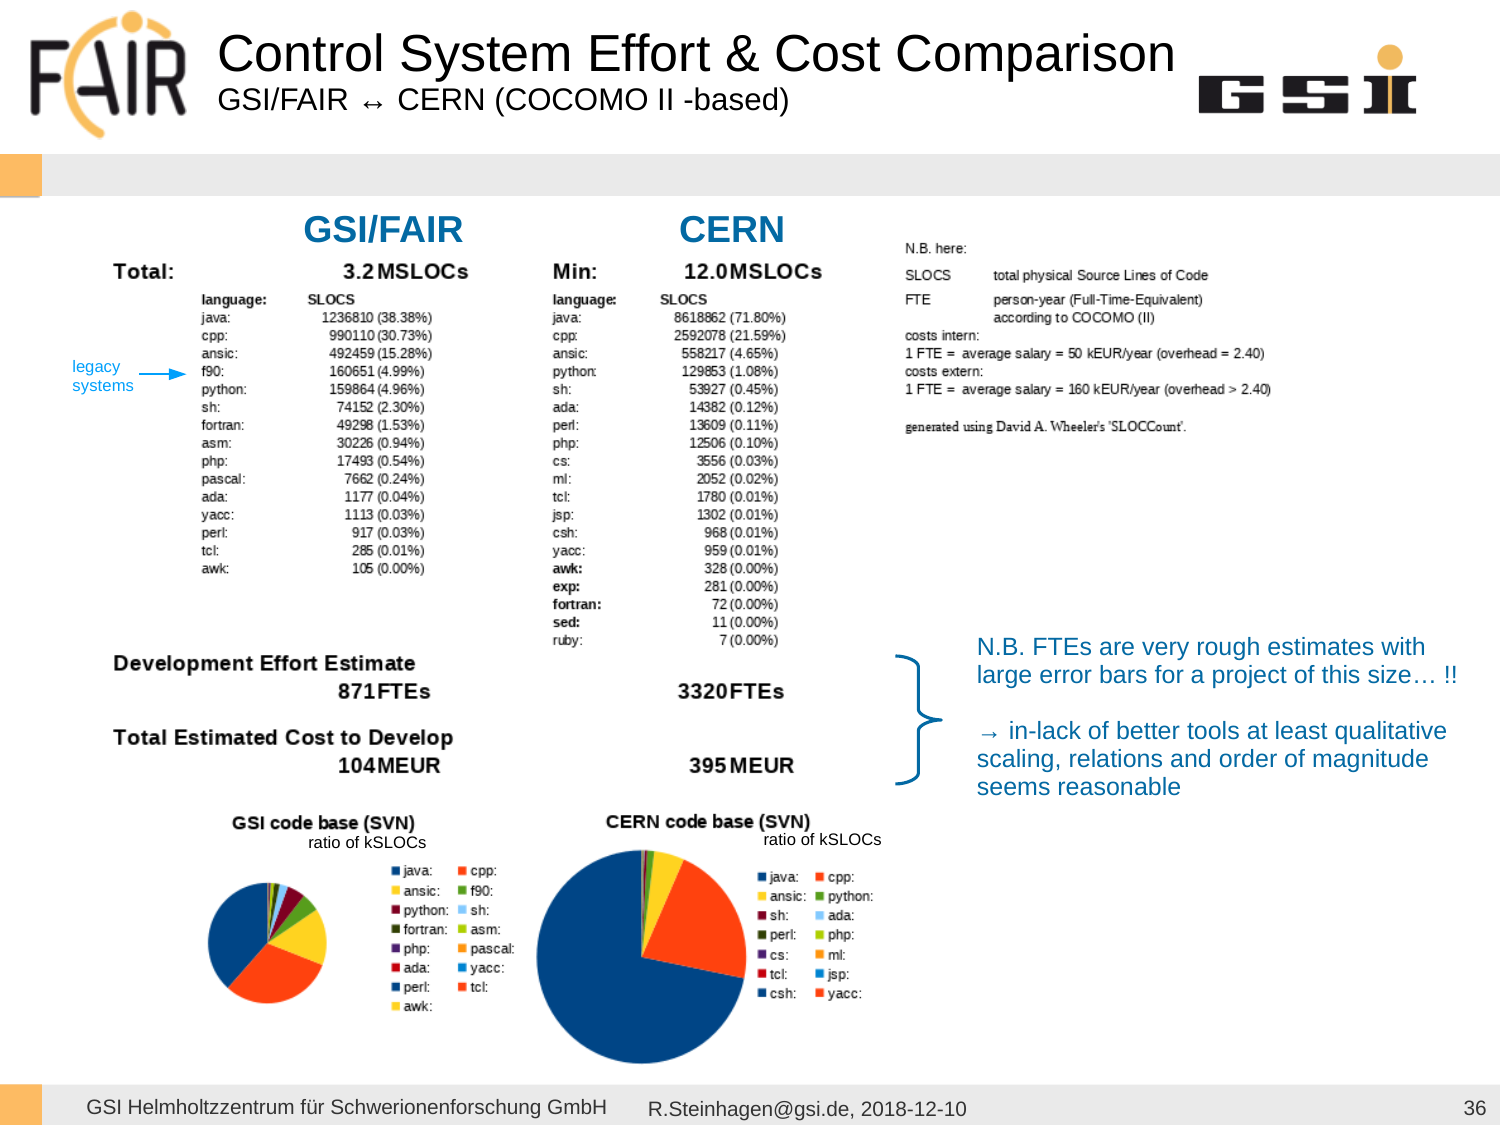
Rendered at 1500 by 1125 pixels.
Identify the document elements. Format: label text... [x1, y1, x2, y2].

text_box ratio of kSLOCs [748, 823, 922, 857]
picture [1197, 42, 1419, 117]
picture [30, 9, 187, 141]
text_box legacy systems [57, 349, 150, 403]
text_box N.B. FTEs are very rough estimates with large error bars for a project of this size… !! → in-lack of better tools at least qualitative scaling, relations and order of magnitude seems reasonable [962, 625, 1495, 808]
text_box GSI/FAIR [256, 201, 512, 259]
text_box ratio of kSLOCs [293, 825, 466, 860]
text_box CERN [604, 201, 860, 259]
picture [107, 241, 1288, 1079]
title Control System Effort & Cost Comparison GSI/FAIR ↔ CERN (COCOMO II -based) [217, 5, 1193, 136]
